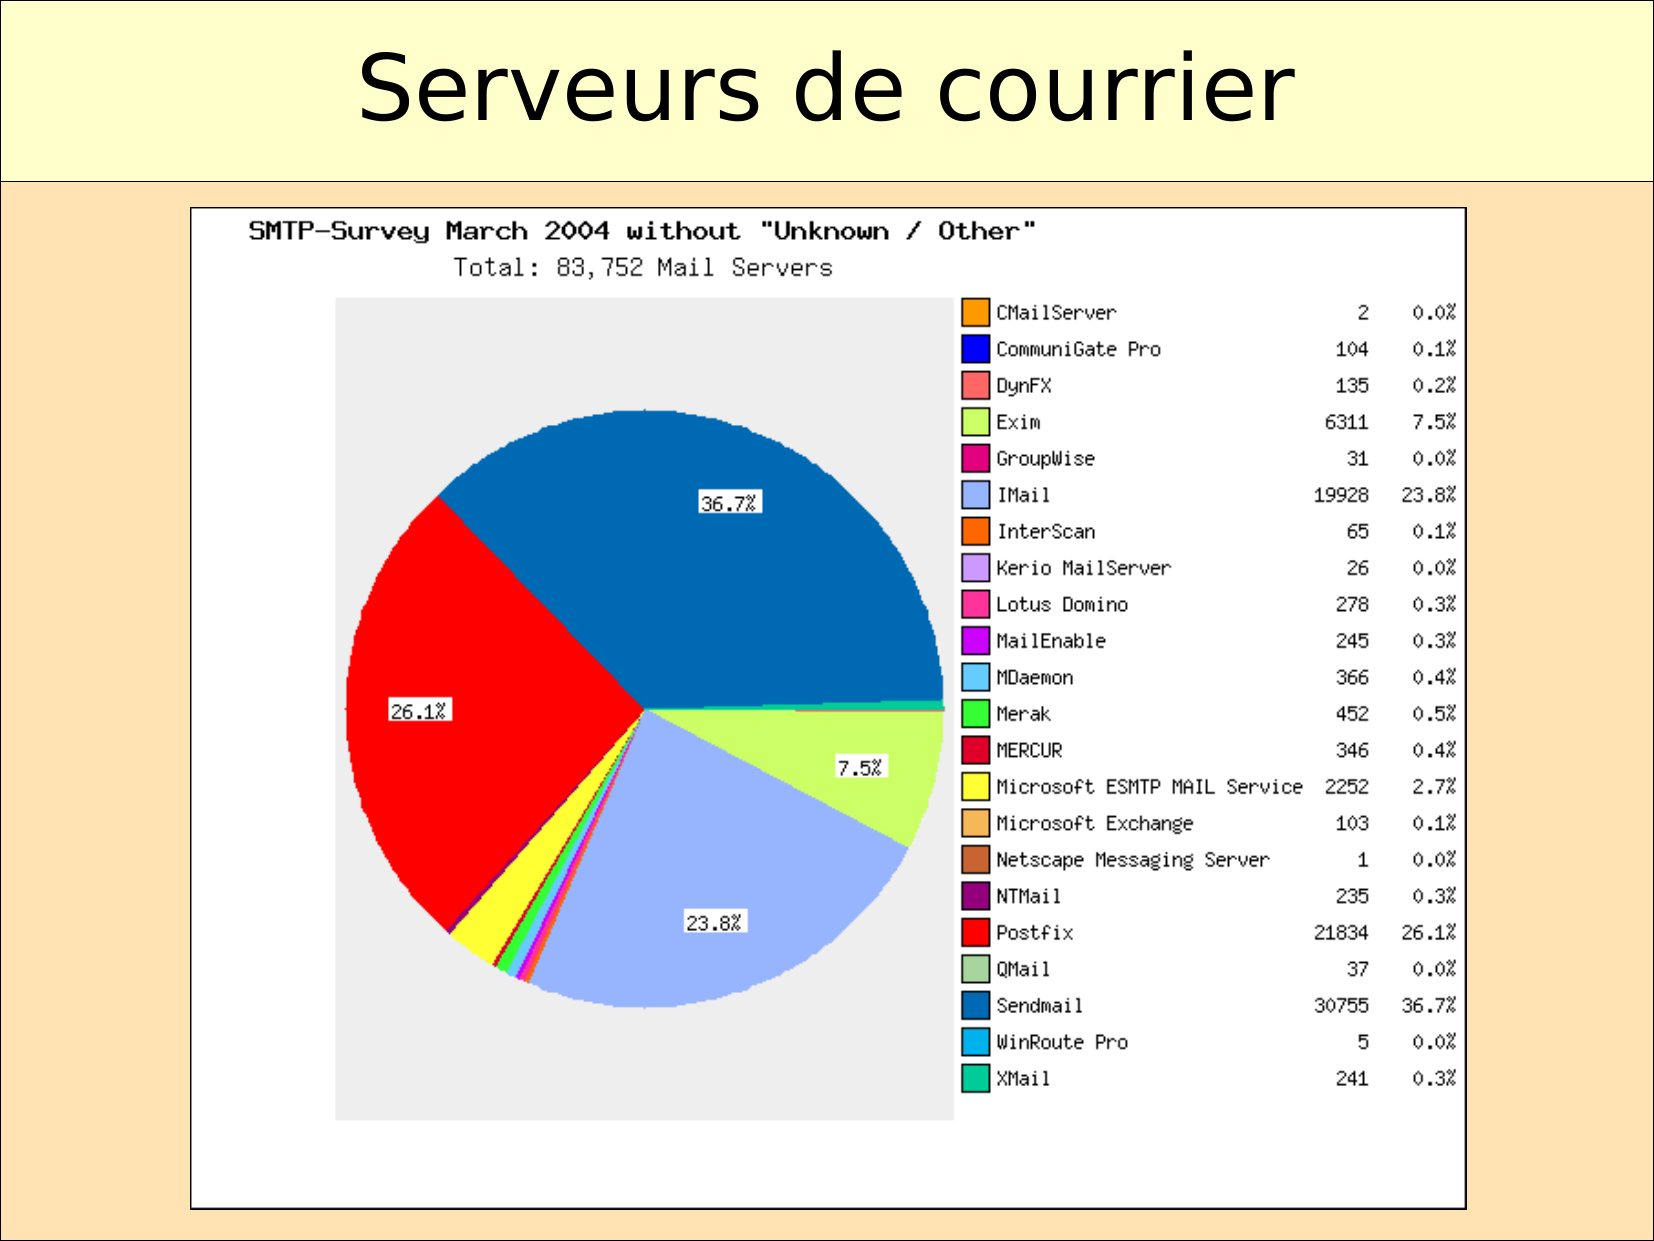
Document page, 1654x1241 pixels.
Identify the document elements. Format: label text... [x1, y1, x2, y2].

title Serveurs de courrier [0, 7, 1654, 169]
picture [190, 207, 1467, 1210]
